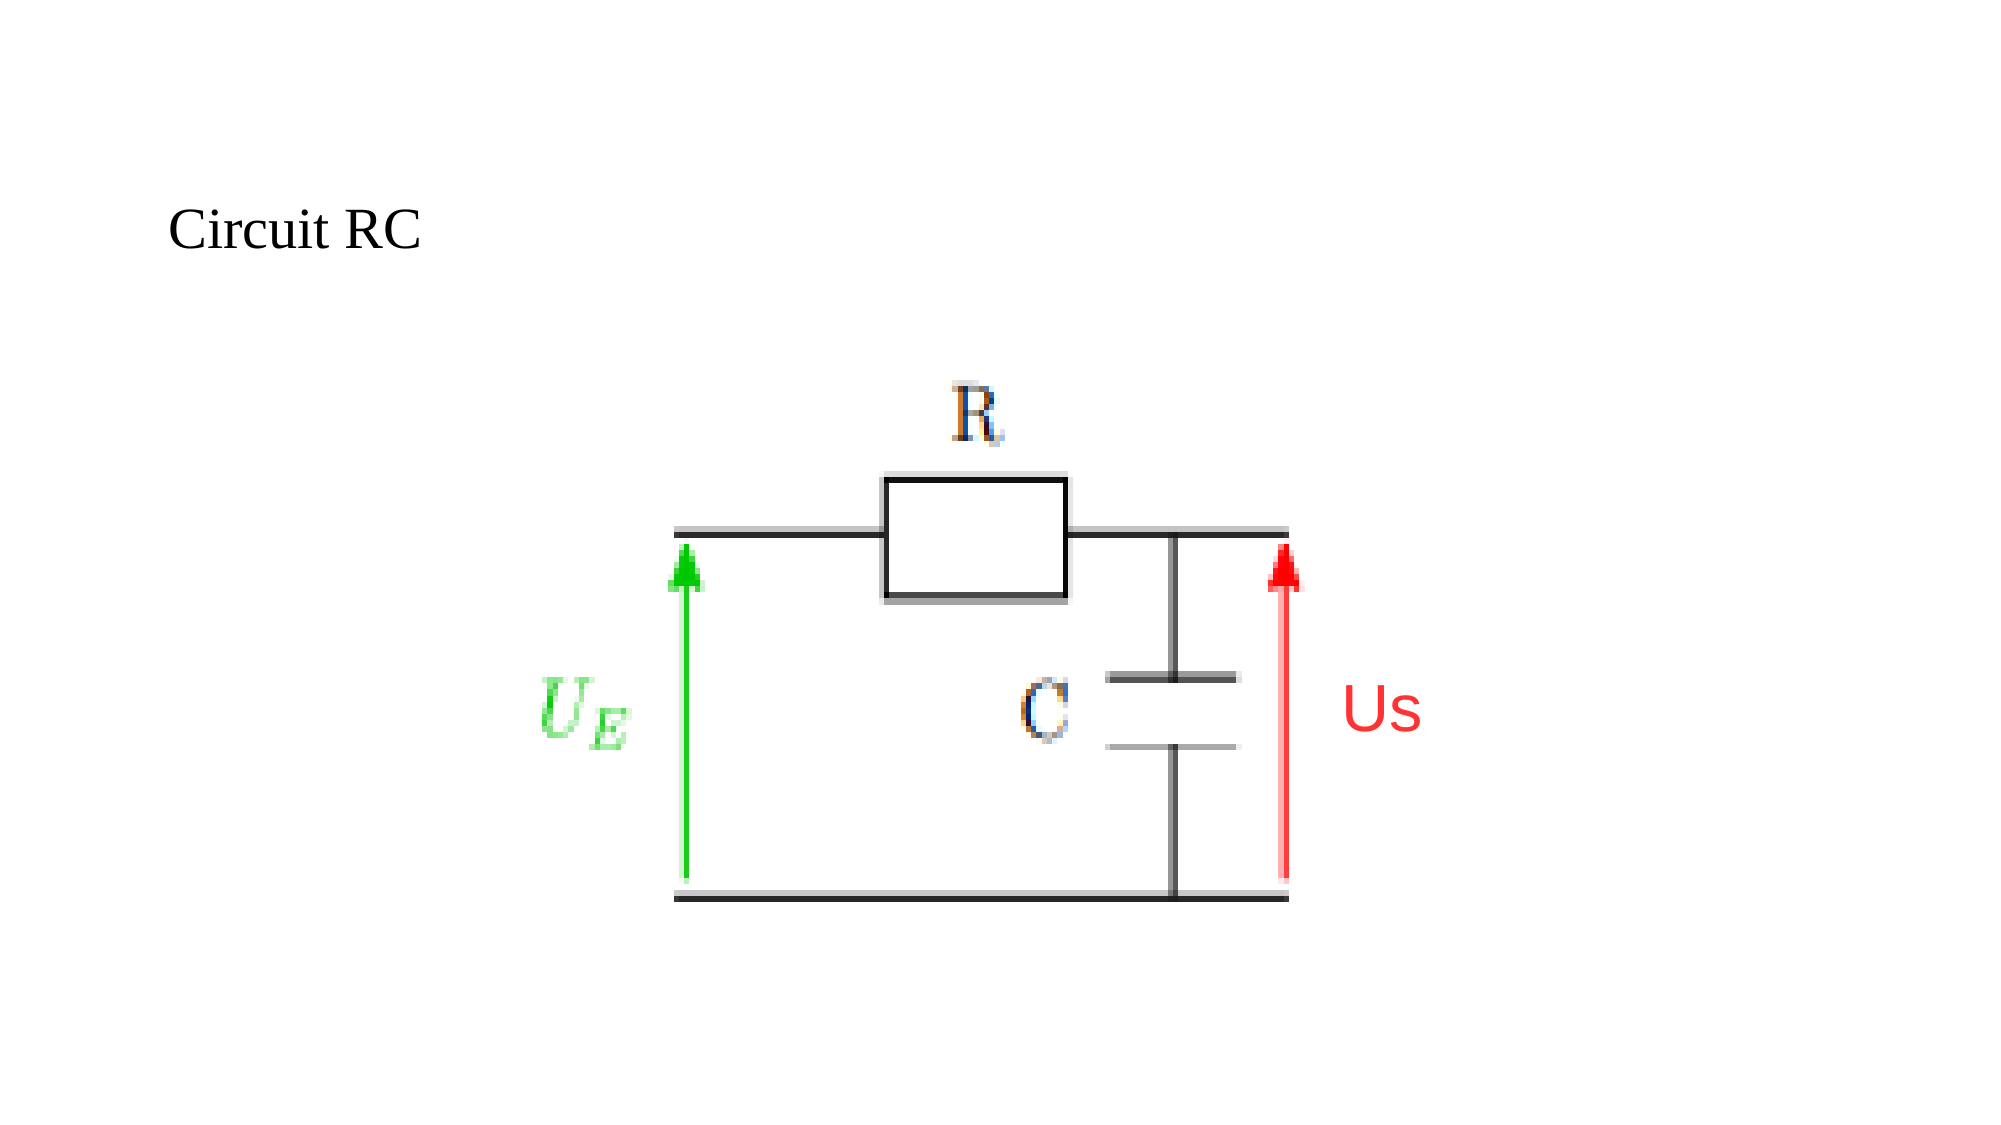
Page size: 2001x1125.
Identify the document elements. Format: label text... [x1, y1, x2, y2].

text_box Circuit RC [153, 188, 485, 270]
text_box Us [1322, 614, 1441, 804]
picture [448, 247, 1547, 957]
